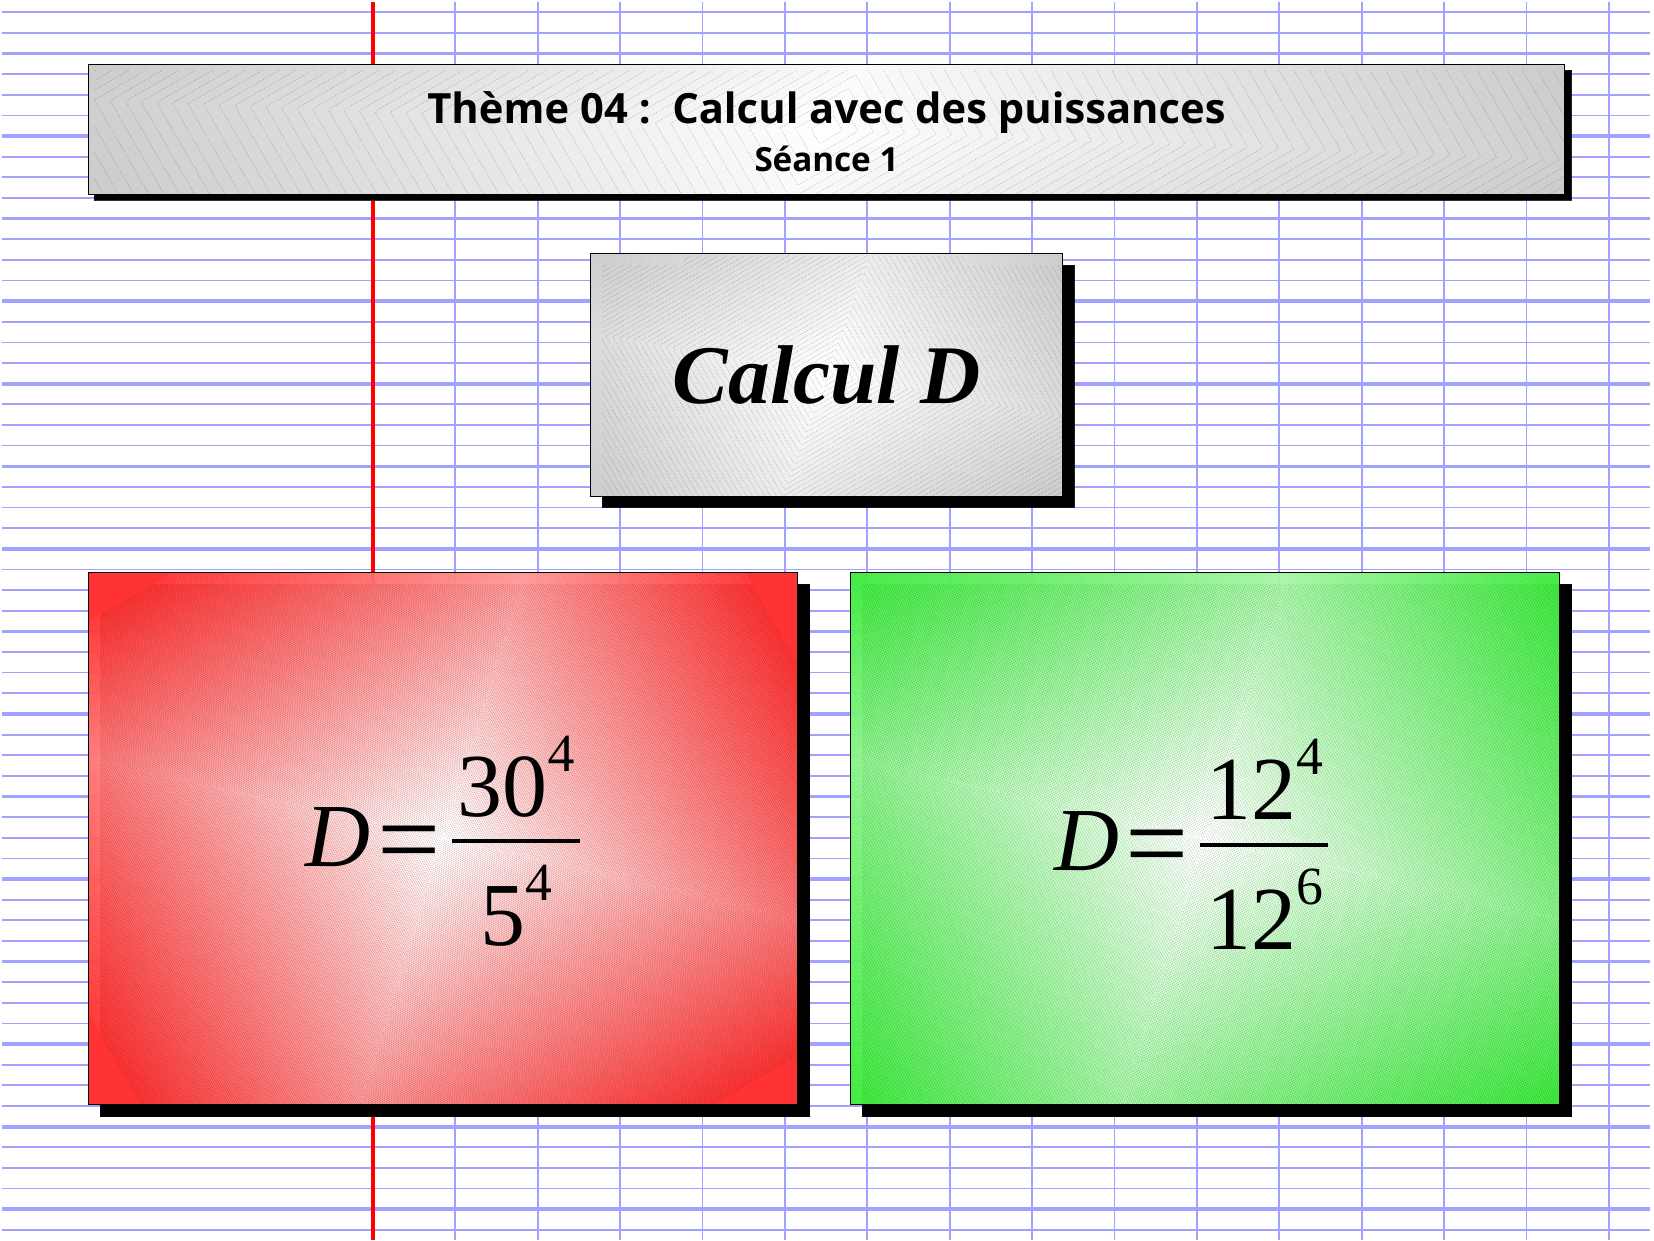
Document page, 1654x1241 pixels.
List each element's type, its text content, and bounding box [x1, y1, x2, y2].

text_box [88, 572, 798, 1105]
text_box Thème 04 : Calcul avec des puissances Séance 1 [88, 64, 1565, 195]
picture [0, 0, 1654, 1241]
chart [277, 720, 607, 965]
text_box [850, 572, 1560, 1105]
chart [1026, 724, 1354, 969]
text_box Calcul D [590, 253, 1063, 497]
